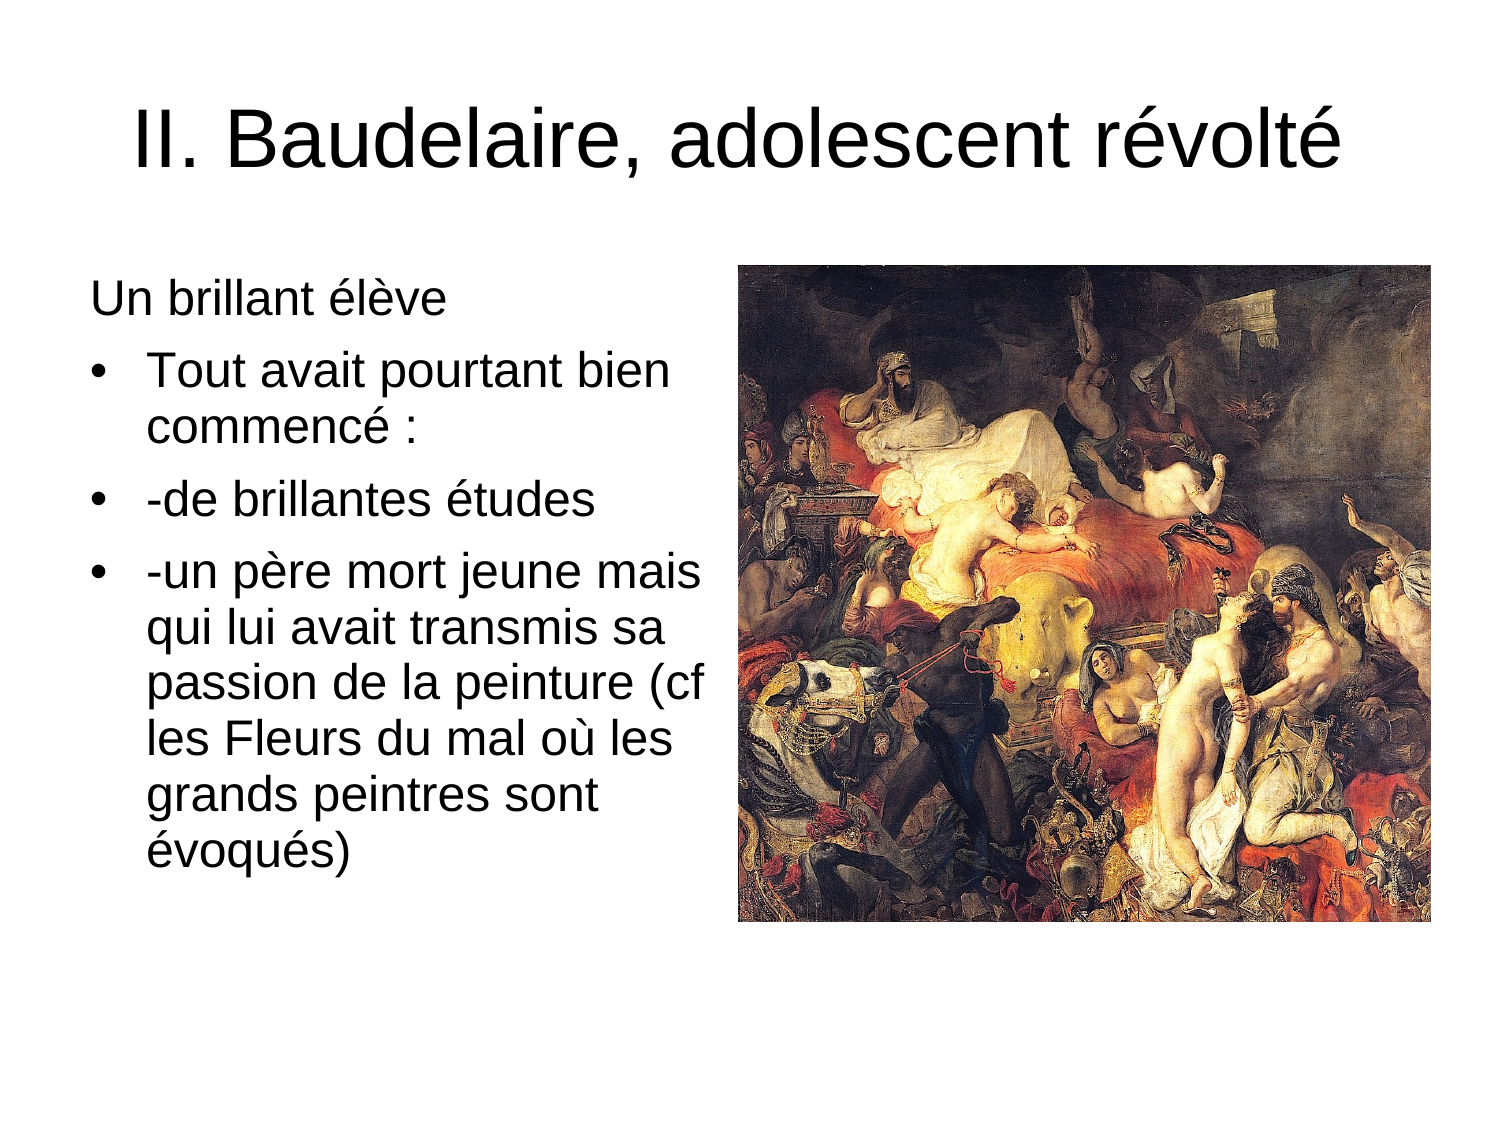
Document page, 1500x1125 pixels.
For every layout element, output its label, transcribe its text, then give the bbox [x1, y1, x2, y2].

picture [738, 265, 1431, 923]
list Un brillant élève Tout avait pourtant bien commencé : -de brillantes études -un père mort jeune mais qui lui avait transmis sa passion de la peinture (cf les Fleurs du mal où les grands peintres sont évoqués) [75, 262, 734, 916]
title II. Baudelaire, adolescent révolté [75, 21, 1426, 257]
